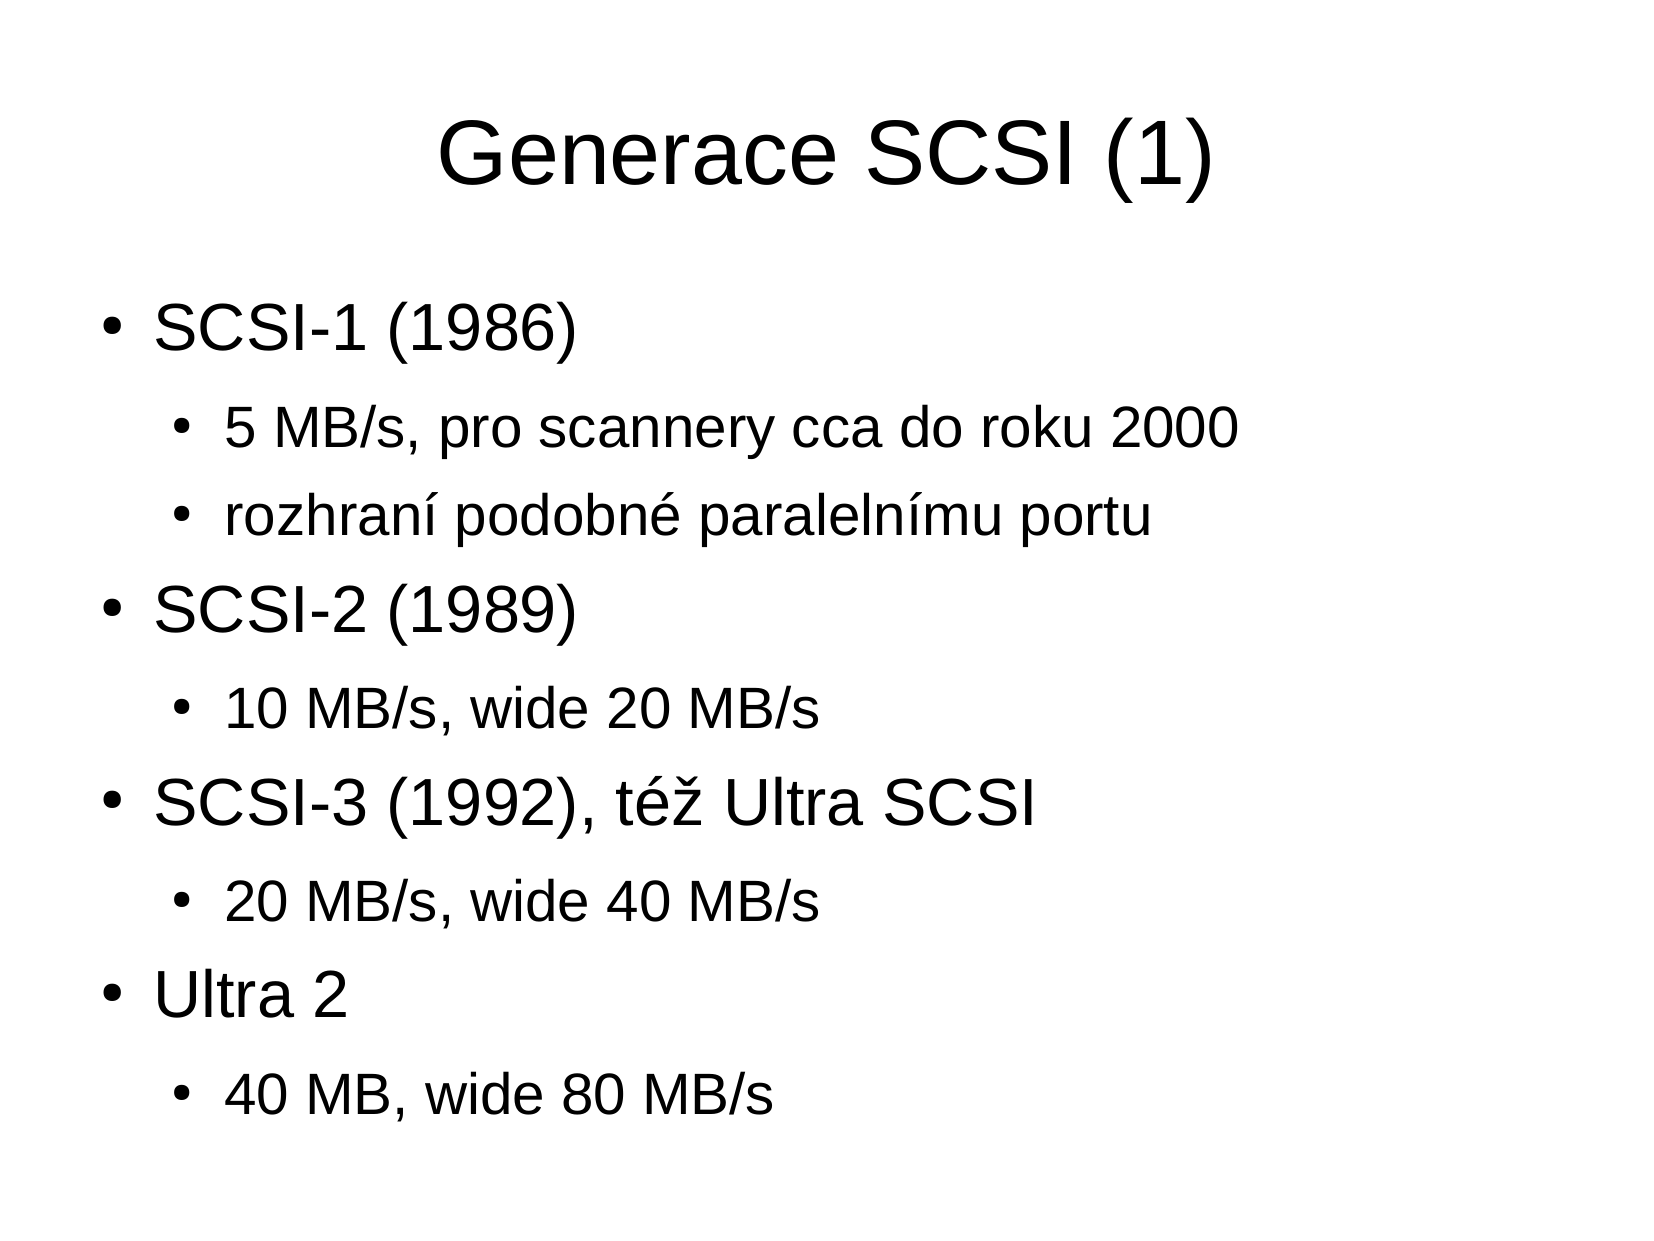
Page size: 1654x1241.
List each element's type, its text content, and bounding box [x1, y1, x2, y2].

title Generace SCSI (1) [82, 56, 1571, 250]
list SCSI-1 (1986) 5 MB/s, pro scannery cca do roku 2000 rozhraní podobné paralelnímu portu SCSI-2 (1989) 10 MB/s, wide 20 MB/s SCSI-3 (1992), též Ultra SCSI 20 MB/s, wide 40 MB/s Ultra 2 40 MB, wide 80 MB/s [82, 290, 1571, 1128]
